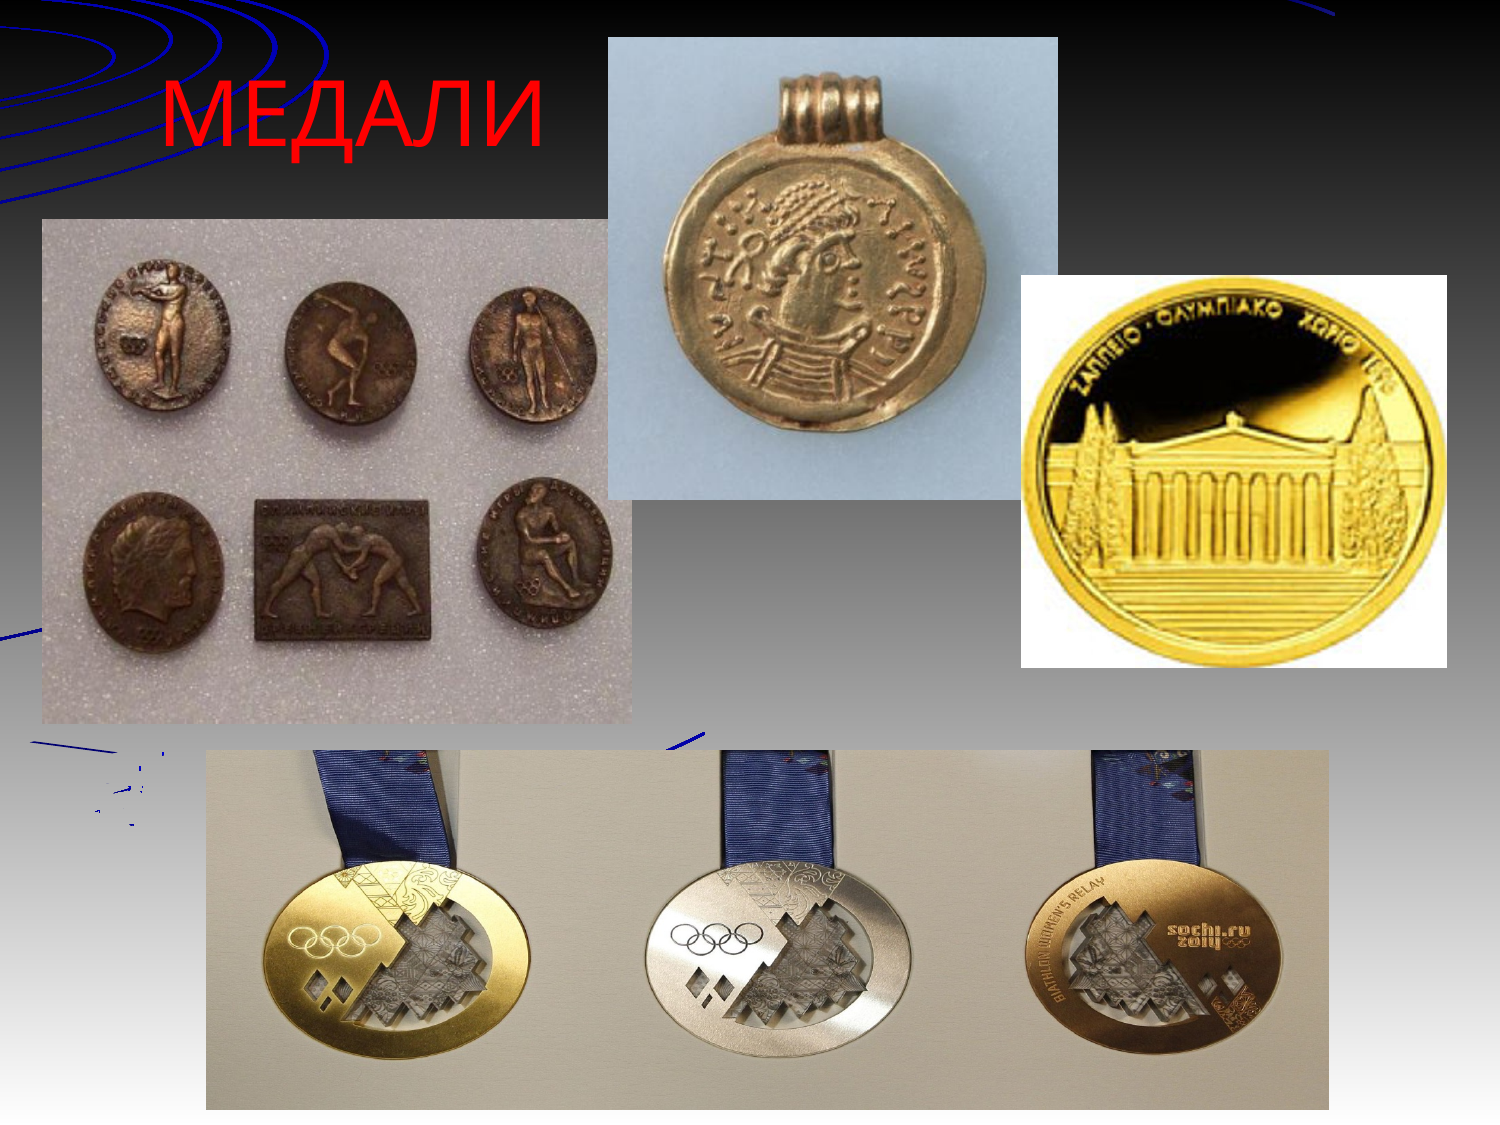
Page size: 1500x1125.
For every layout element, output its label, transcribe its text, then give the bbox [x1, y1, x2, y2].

picture [42, 37, 1447, 724]
title МЕДАЛИ [75, 26, 632, 173]
picture [206, 750, 1329, 1110]
